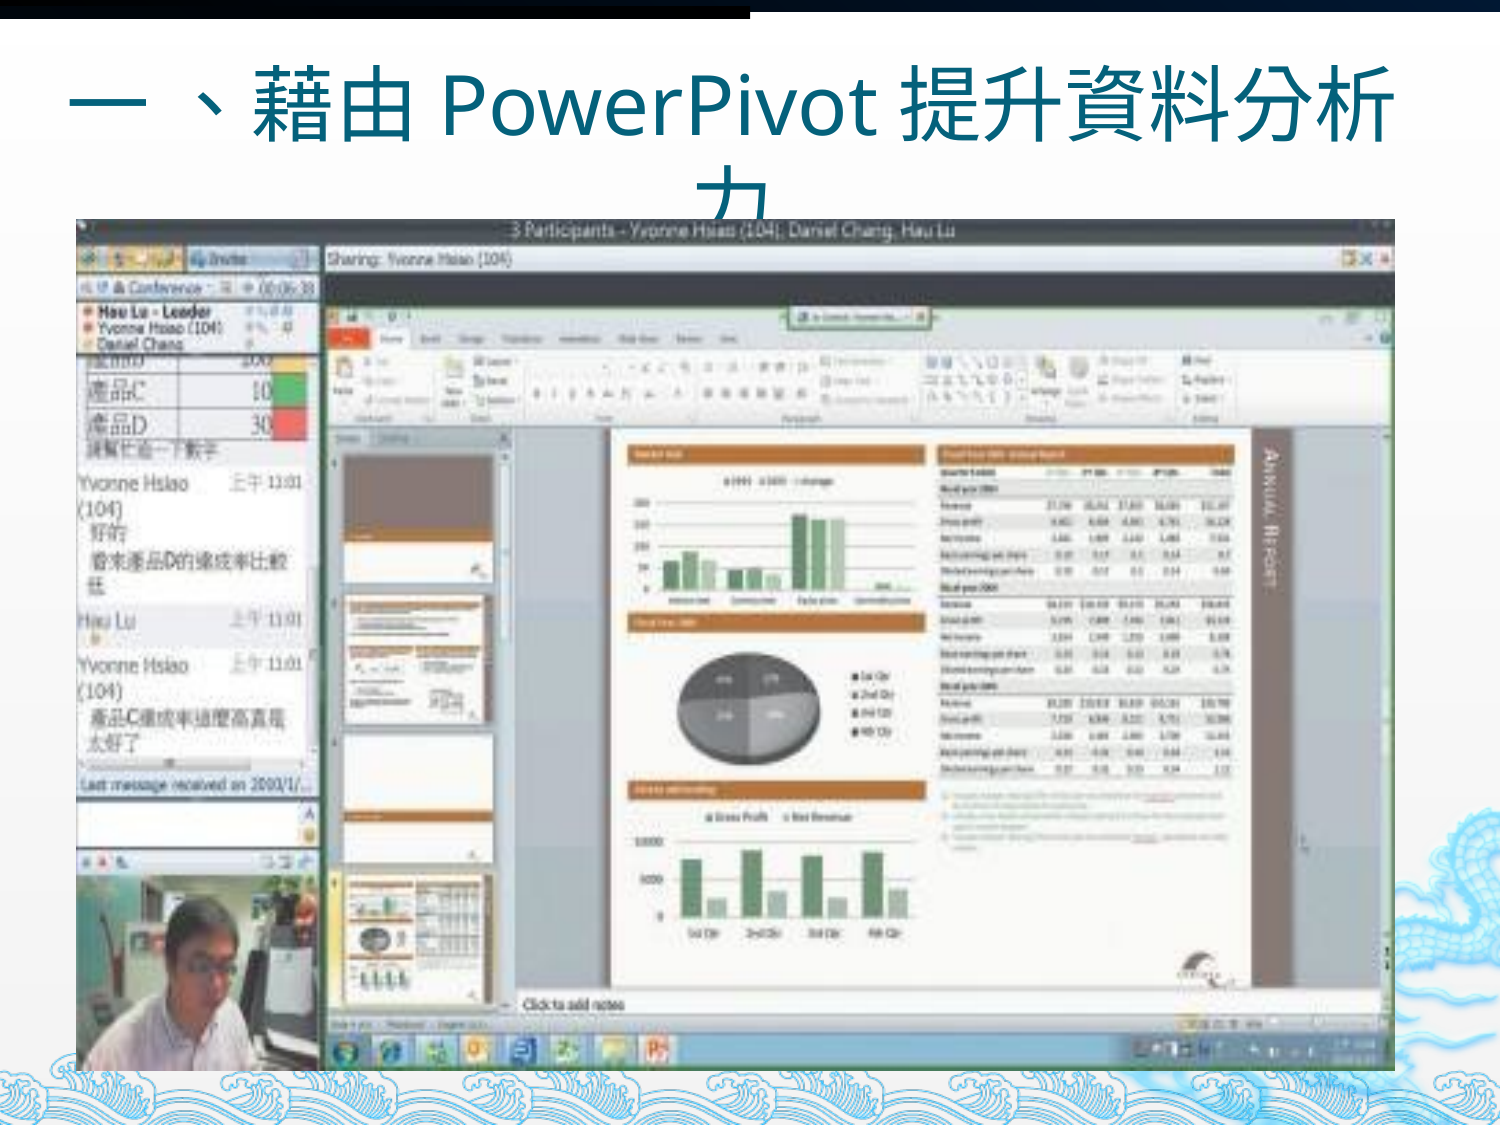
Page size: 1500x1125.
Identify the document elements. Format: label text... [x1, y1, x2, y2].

picture [76, 219, 1395, 1071]
title 一 、藉由PowerPivot提升資料分析力 [17, 45, 1447, 233]
